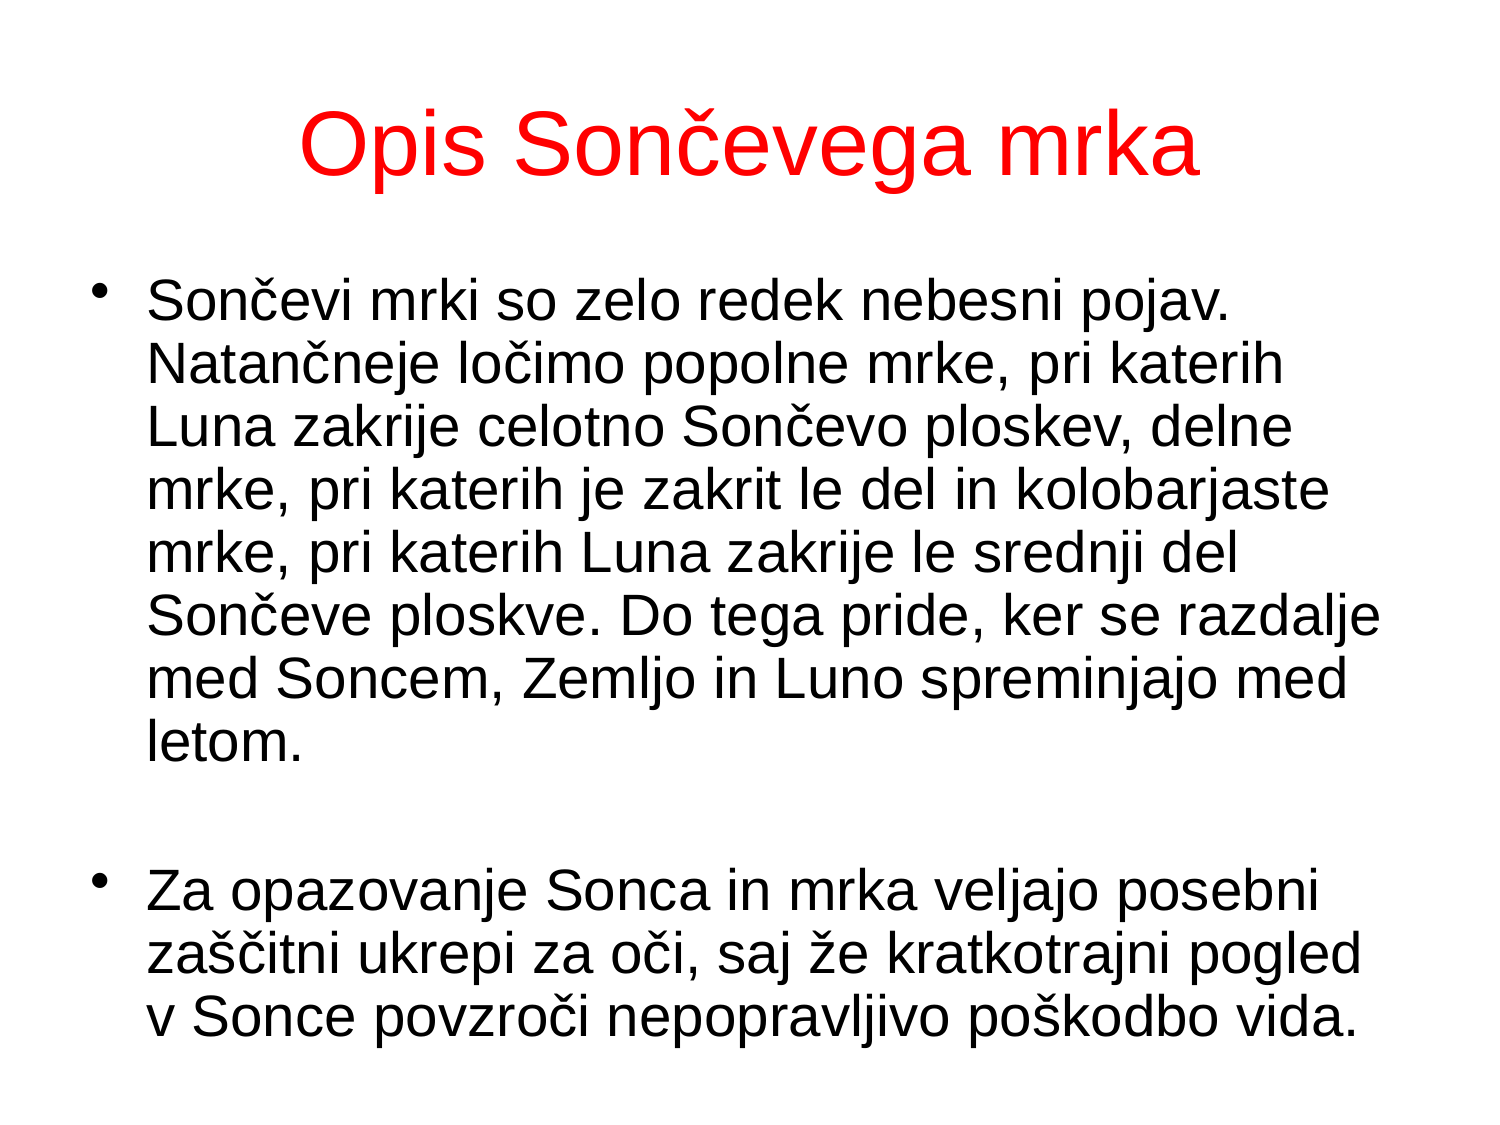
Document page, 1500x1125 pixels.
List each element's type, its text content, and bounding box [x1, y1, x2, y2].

title Opis Sončevega mrka [75, 45, 1425, 233]
list Sončevi mrki so zelo redek nebesni pojav. Natančneje ločimo popolne mrke, pri katerih Luna zakrije celotno Sončevo ploskev, delne mrke, pri katerih je zakrit le del in kolobarjaste mrke, pri katerih Luna zakrije le srednji del Sončeve ploskve. Do tega pride, ker se razdalje med Soncem, Zemljo in Luno spreminjajo med letom. Za opazovanje Sonca in mrka veljajo posebni zaščitni ukrepi za oči, saj že kratkotrajni pogled v Sonce povzroči nepopravljivo poškodbo vida. [75, 262, 1425, 1071]
